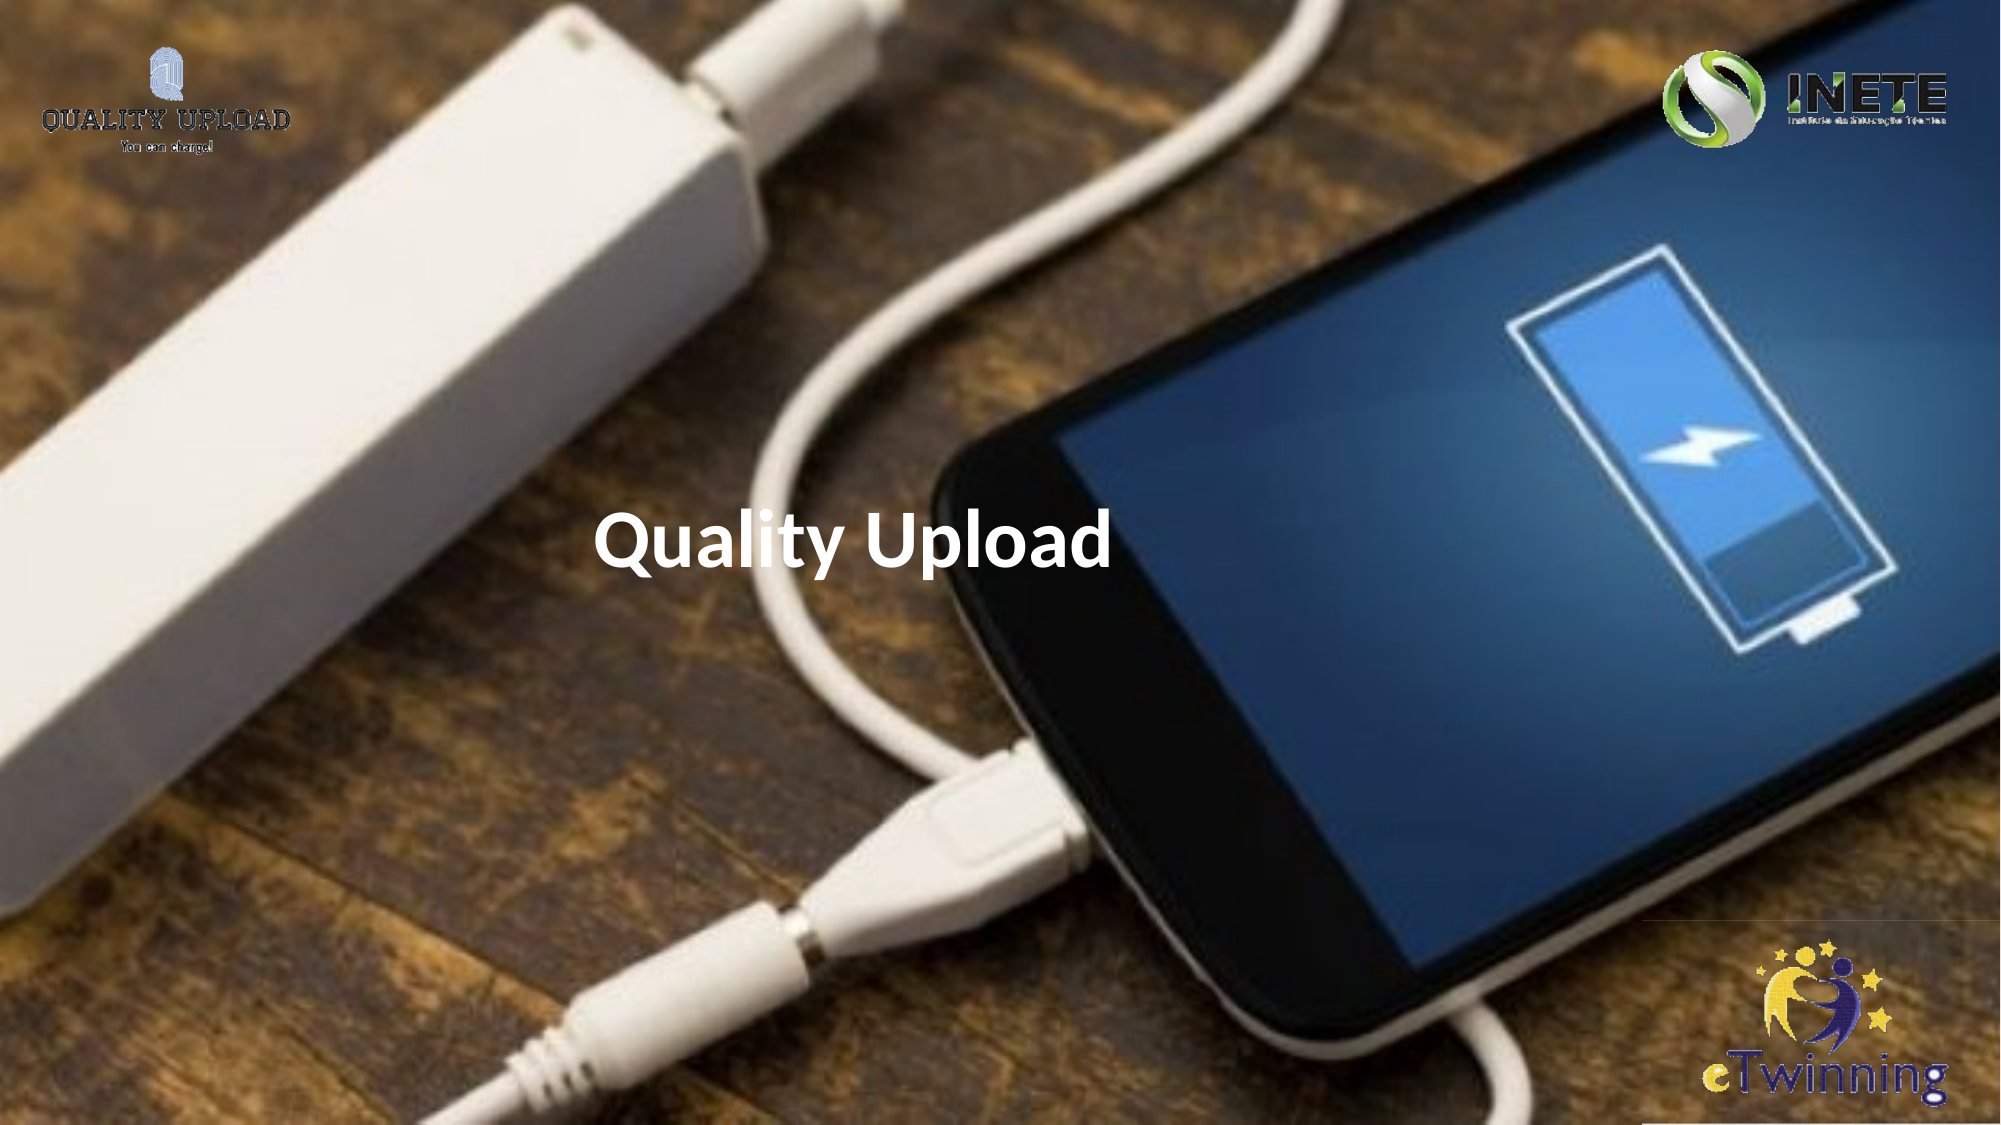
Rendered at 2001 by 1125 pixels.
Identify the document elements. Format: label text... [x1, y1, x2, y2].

text_box Quality Upload [467, 426, 1242, 578]
picture [0, 0, 2000, 1125]
